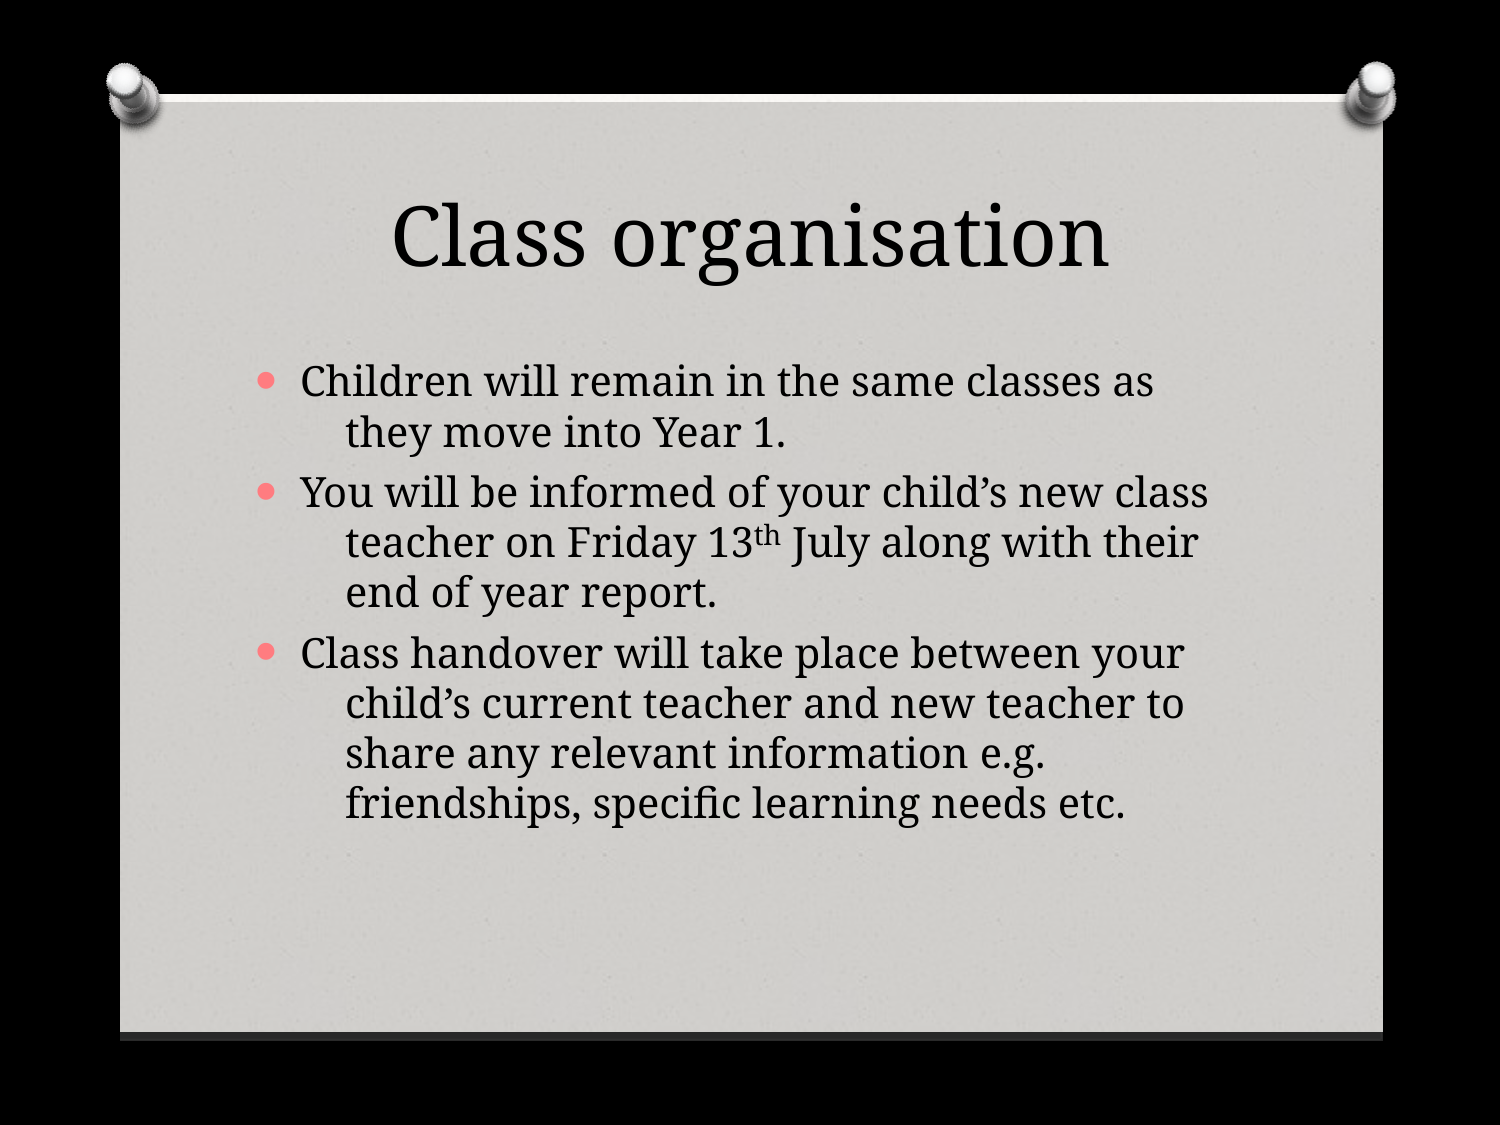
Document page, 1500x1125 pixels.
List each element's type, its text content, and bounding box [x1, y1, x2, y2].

list Children will remain in the same classes as they move into Year 1. You will be informed of your child’s new class teacher on Friday 13th July along with their end of year report. Class handover will take place between your child’s current teacher and new teacher to share any relevant information e.g. friendships, specific learning needs etc. [240, 347, 1257, 939]
title Class organisation [179, 134, 1323, 332]
